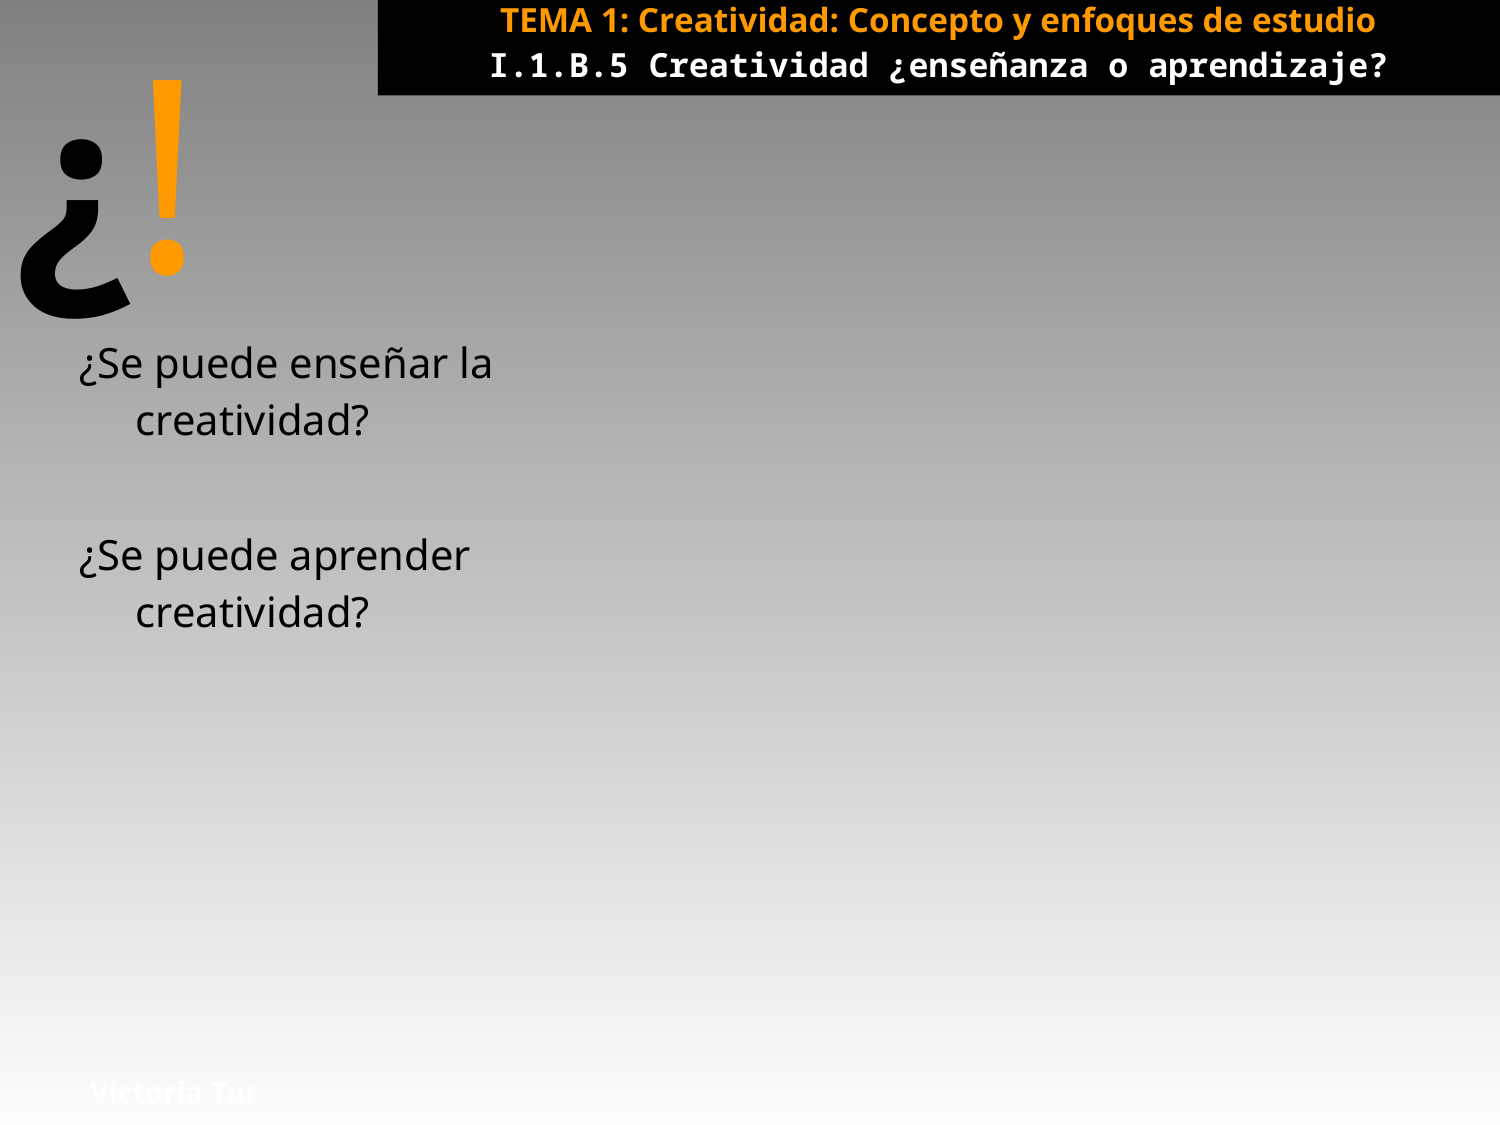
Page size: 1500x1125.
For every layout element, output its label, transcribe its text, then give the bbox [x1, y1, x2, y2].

list ¿Se puede enseñar la creatividad? ¿Se puede aprender creatividad? [64, 326, 727, 1069]
text_box TEMA 1: Creatividad: Concepto y enfoques de estudio I.1.B.5 Creatividad ¿enseñanza o aprendizaje? [377, 0, 1500, 96]
